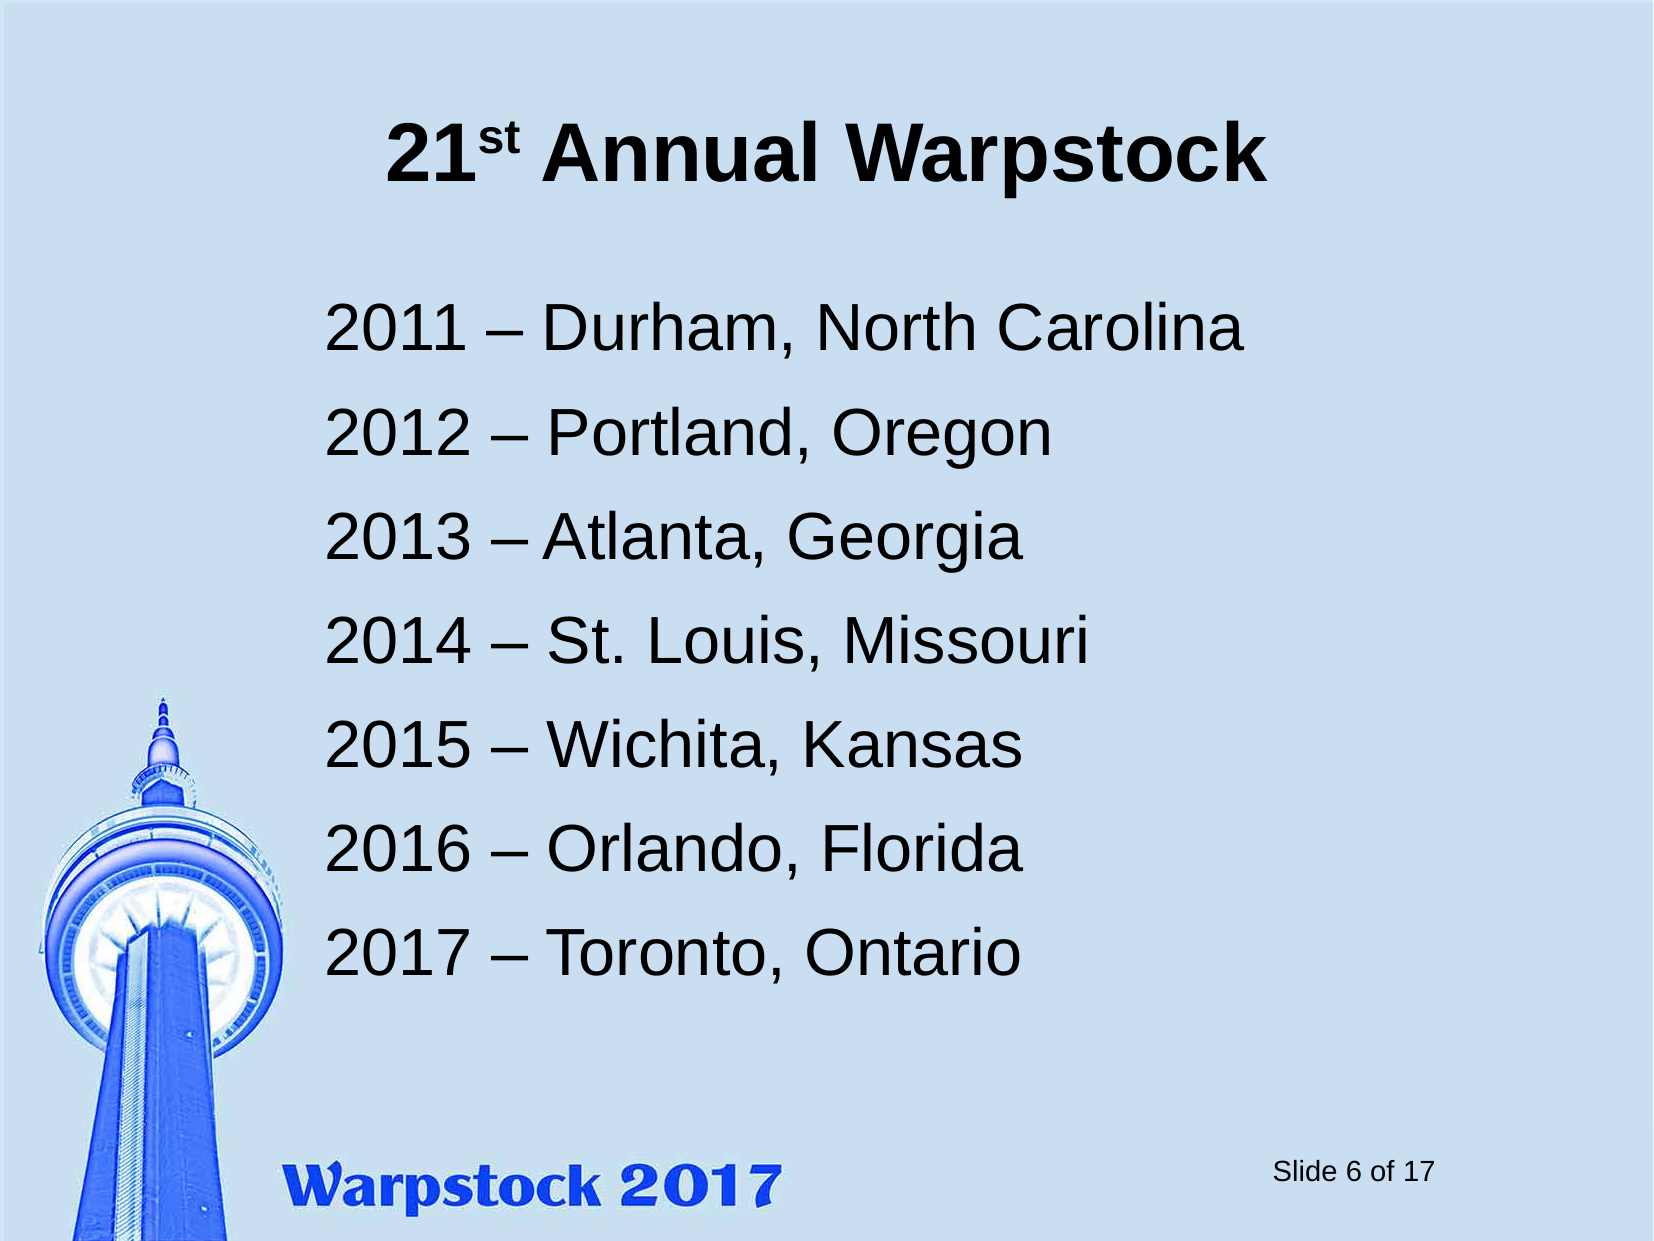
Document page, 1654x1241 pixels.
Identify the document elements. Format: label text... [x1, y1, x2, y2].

picture [4, 3, 1654, 1241]
list 2011 – Durham, North Carolina 2012 – Portland, Oregon 2013 – Atlanta, Georgia 2014 – St. Louis, Missouri 2015 – Wichita, Kansas 2016 – Orlando, Florida 2017 – Toronto, Ontario [324, 290, 1571, 1010]
title 21st Annual Warpstock [82, 49, 1571, 257]
